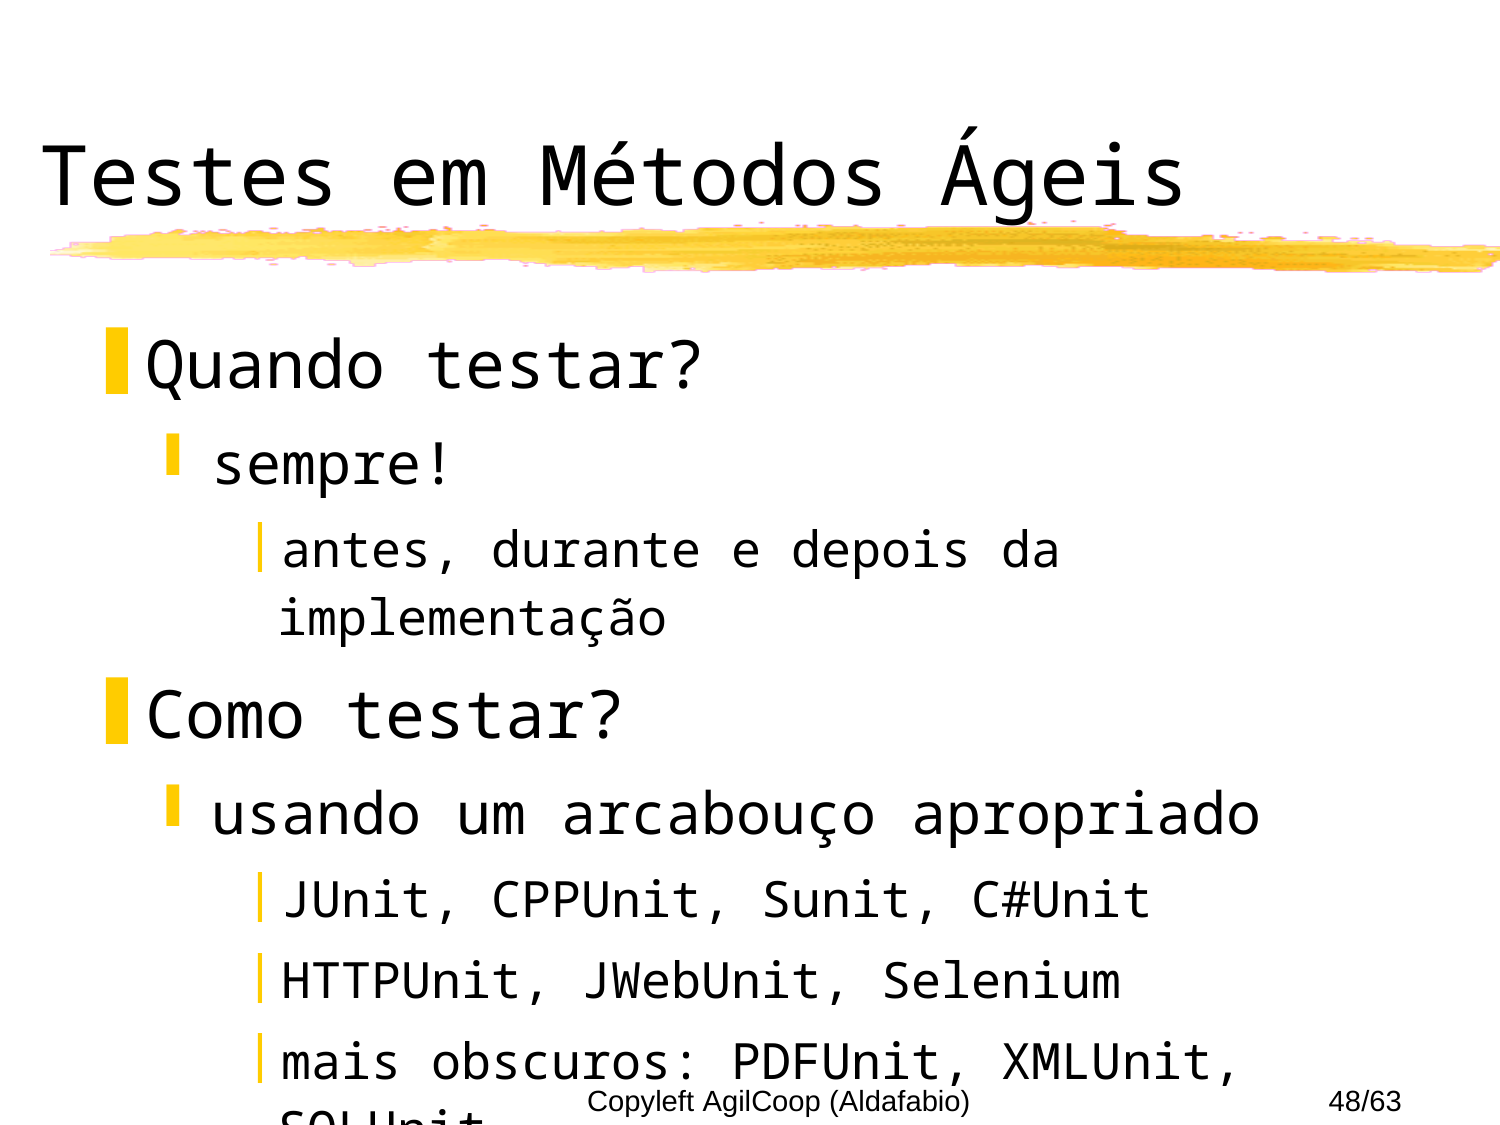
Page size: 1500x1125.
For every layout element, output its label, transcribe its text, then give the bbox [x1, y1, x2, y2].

list Quando testar? sempre! antes, durante e depois da implementação Como testar? usando um arcabouço apropriado JUnit, CPPUnit, Sunit, C#Unit HTTPUnit, JWebUnit, Selenium mais obscuros: PDFUnit, XMLUnit, SQLUnit [74, 309, 1417, 994]
picture [50, 215, 1500, 284]
title Testes em Métodos Ágeis [24, 74, 1488, 238]
